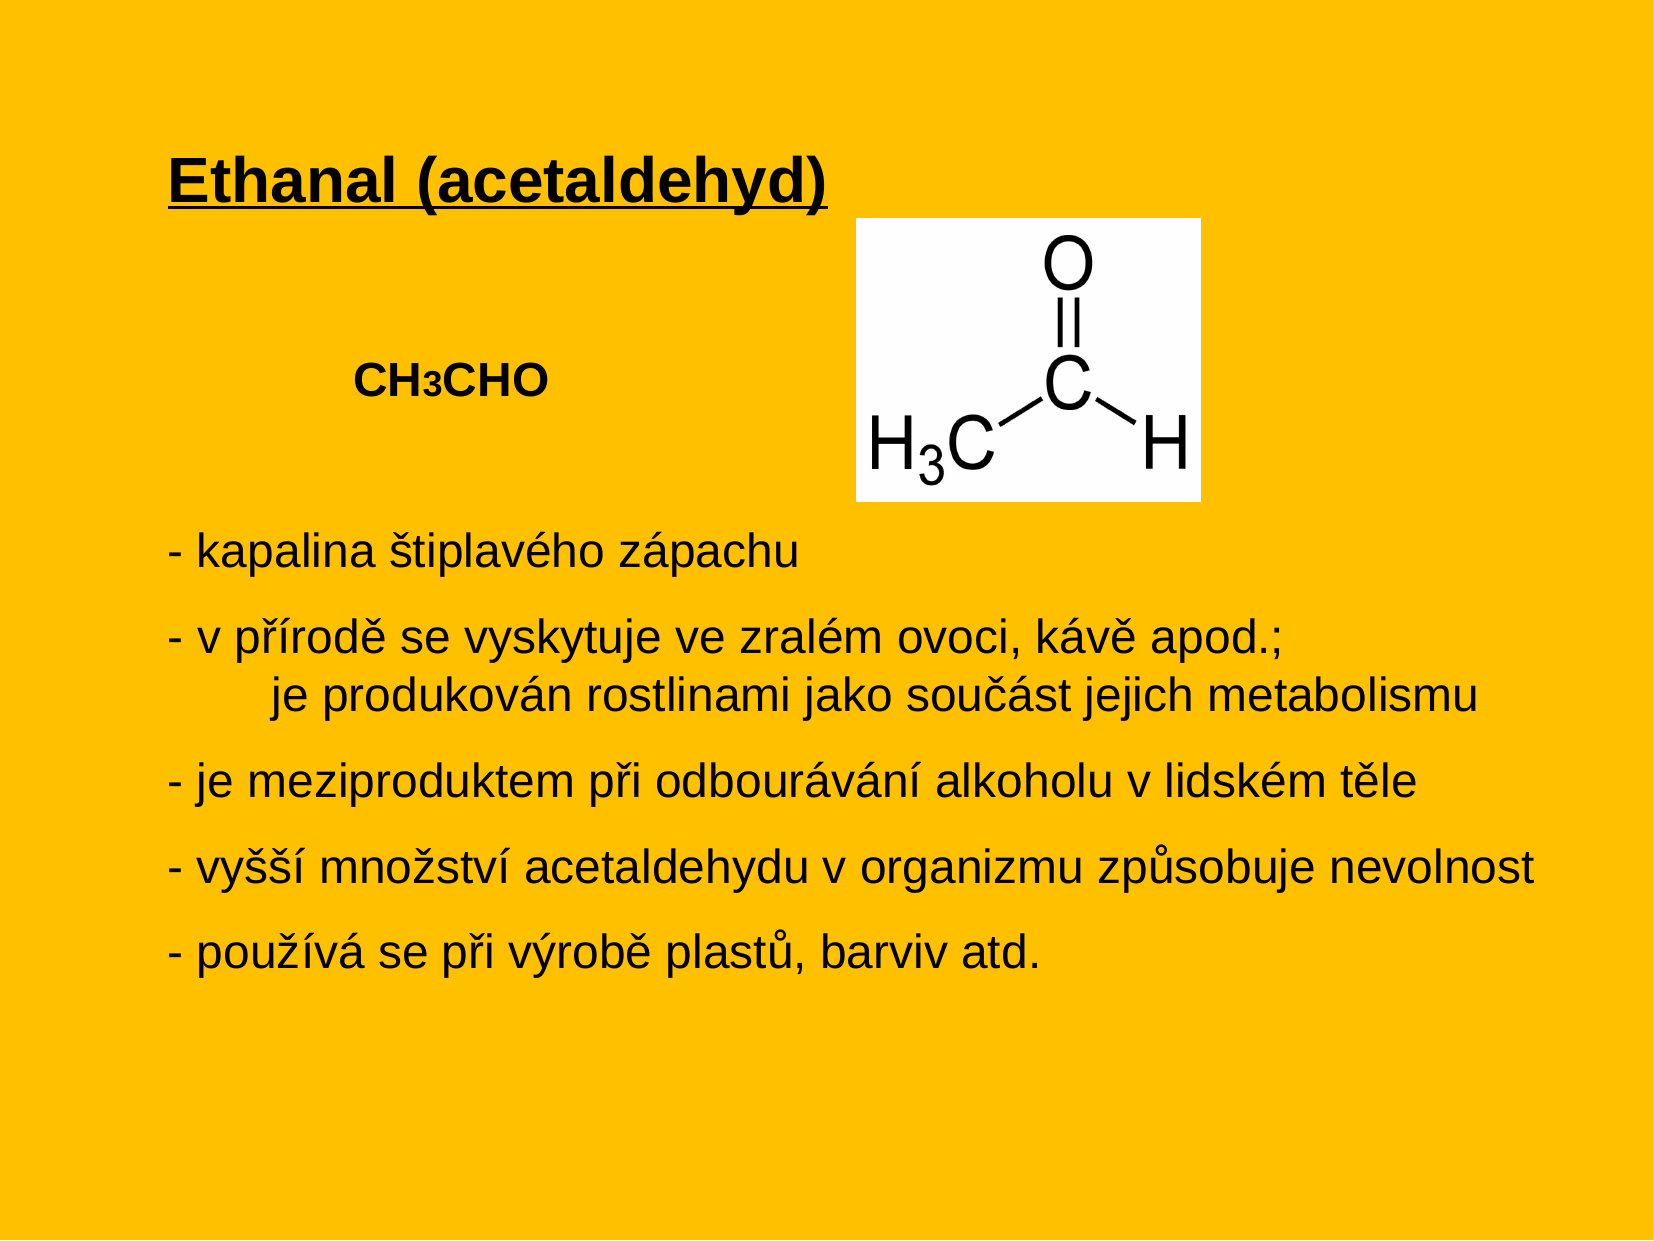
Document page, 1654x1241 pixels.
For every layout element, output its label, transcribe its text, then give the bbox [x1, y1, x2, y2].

picture [856, 218, 1201, 502]
list Ethanal (acetaldehyd) CH3CHO - kapalina štiplavého zápachu - v přírodě se vyskytuje ve zralém ovoci, kávě apod.; je produkován rostlinami jako součást jejich metabolismu - je meziproduktem při odbourávání alkoholu v lidském těle - vyšší množství acetaldehydu v organizmu způsobuje nevolnost - používá se při výrobě plastů, barviv atd. [82, 138, 1571, 1056]
